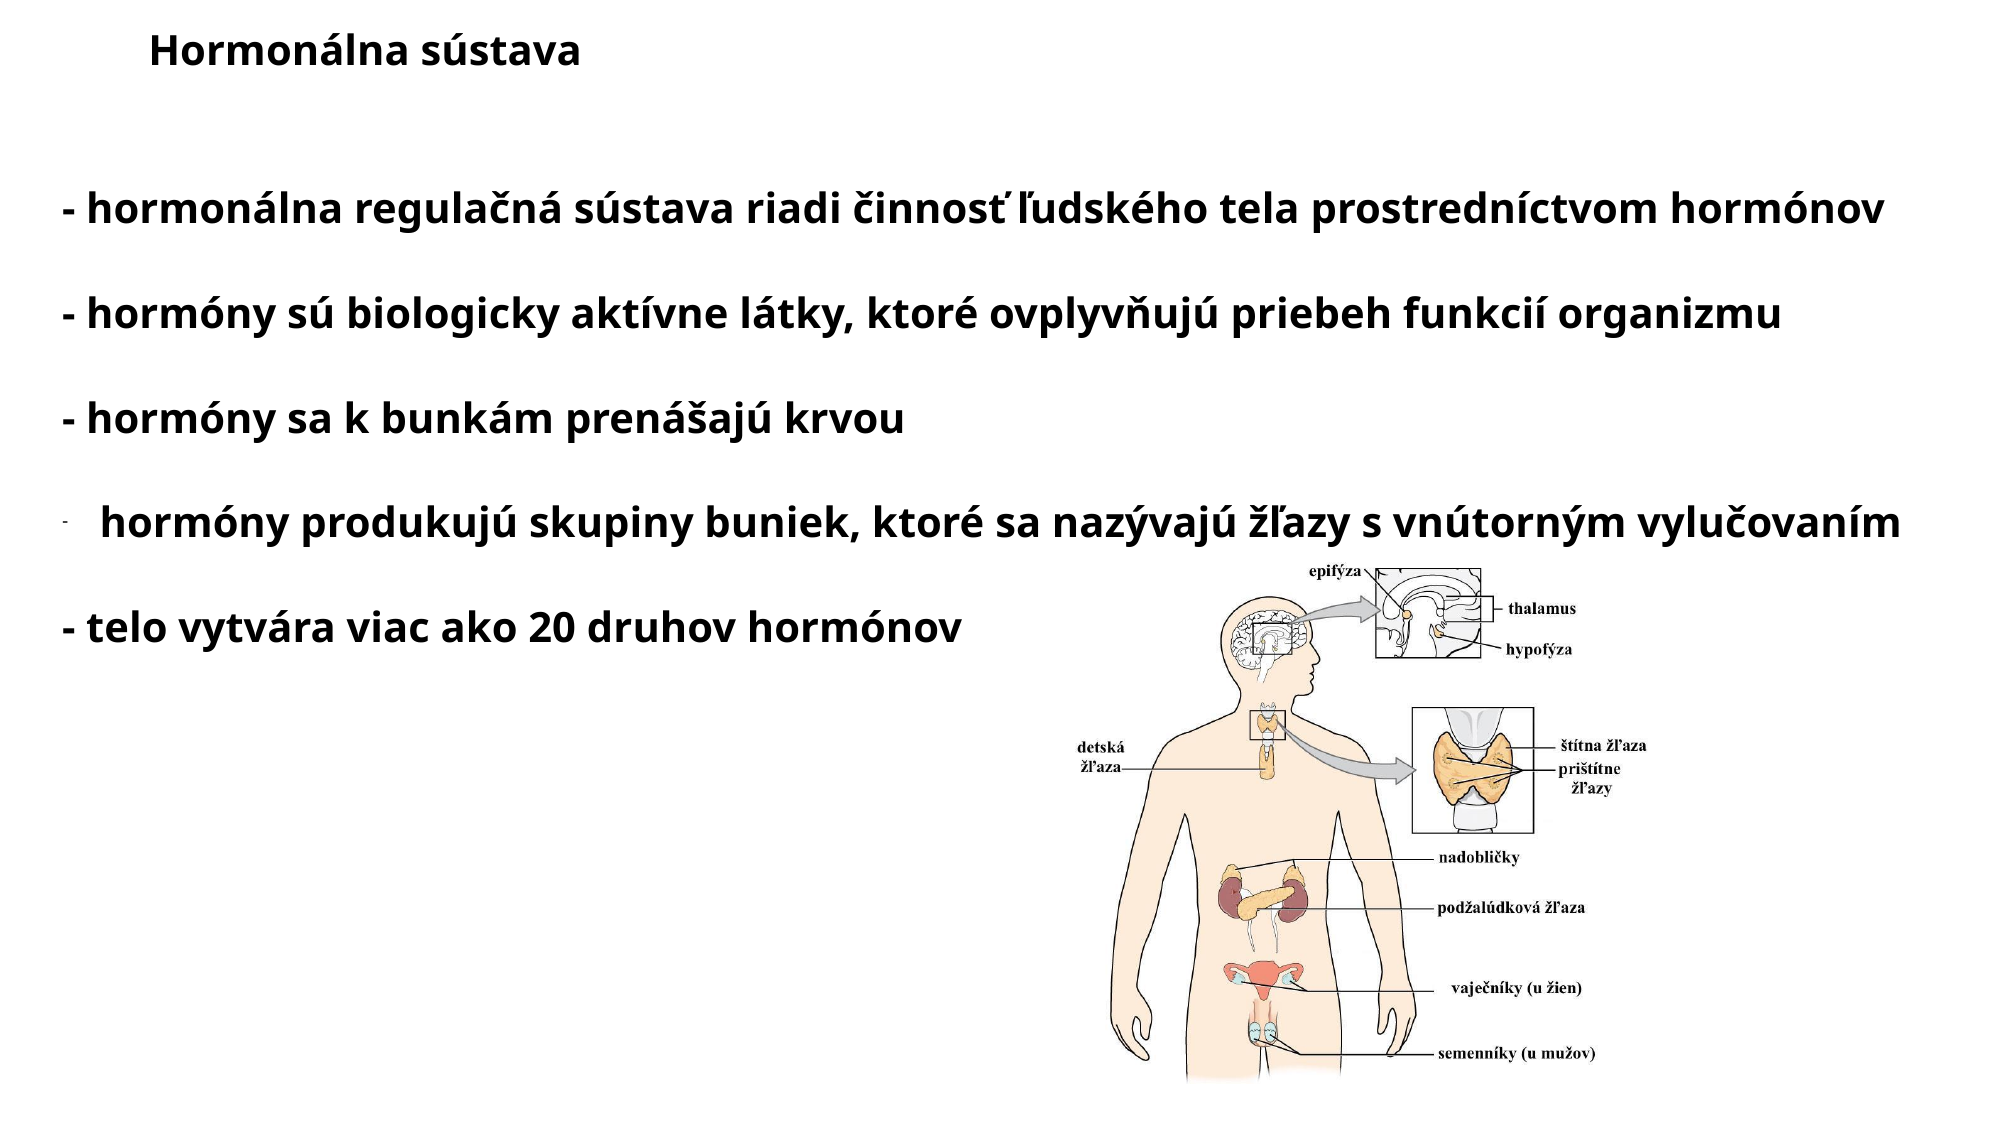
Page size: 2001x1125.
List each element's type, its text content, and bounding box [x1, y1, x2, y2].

picture [1075, 562, 1658, 1084]
title Hormonálna sústava [133, 21, 1859, 149]
list - hormonálna regulačná sústava riadi činnosť ľudského tela prostredníctvom hormónov - hormóny sú biologicky aktívne látky, ktoré ovplyvňujú priebeh funkcií organizmu - hormóny sa k bunkám prenášajú krvou hormóny produkujú skupiny buniek, ktoré sa nazývajú žľazy s vnútorným vylučovaním - telo vytvára viac ako 20 druhov hormónov [47, 149, 1945, 990]
